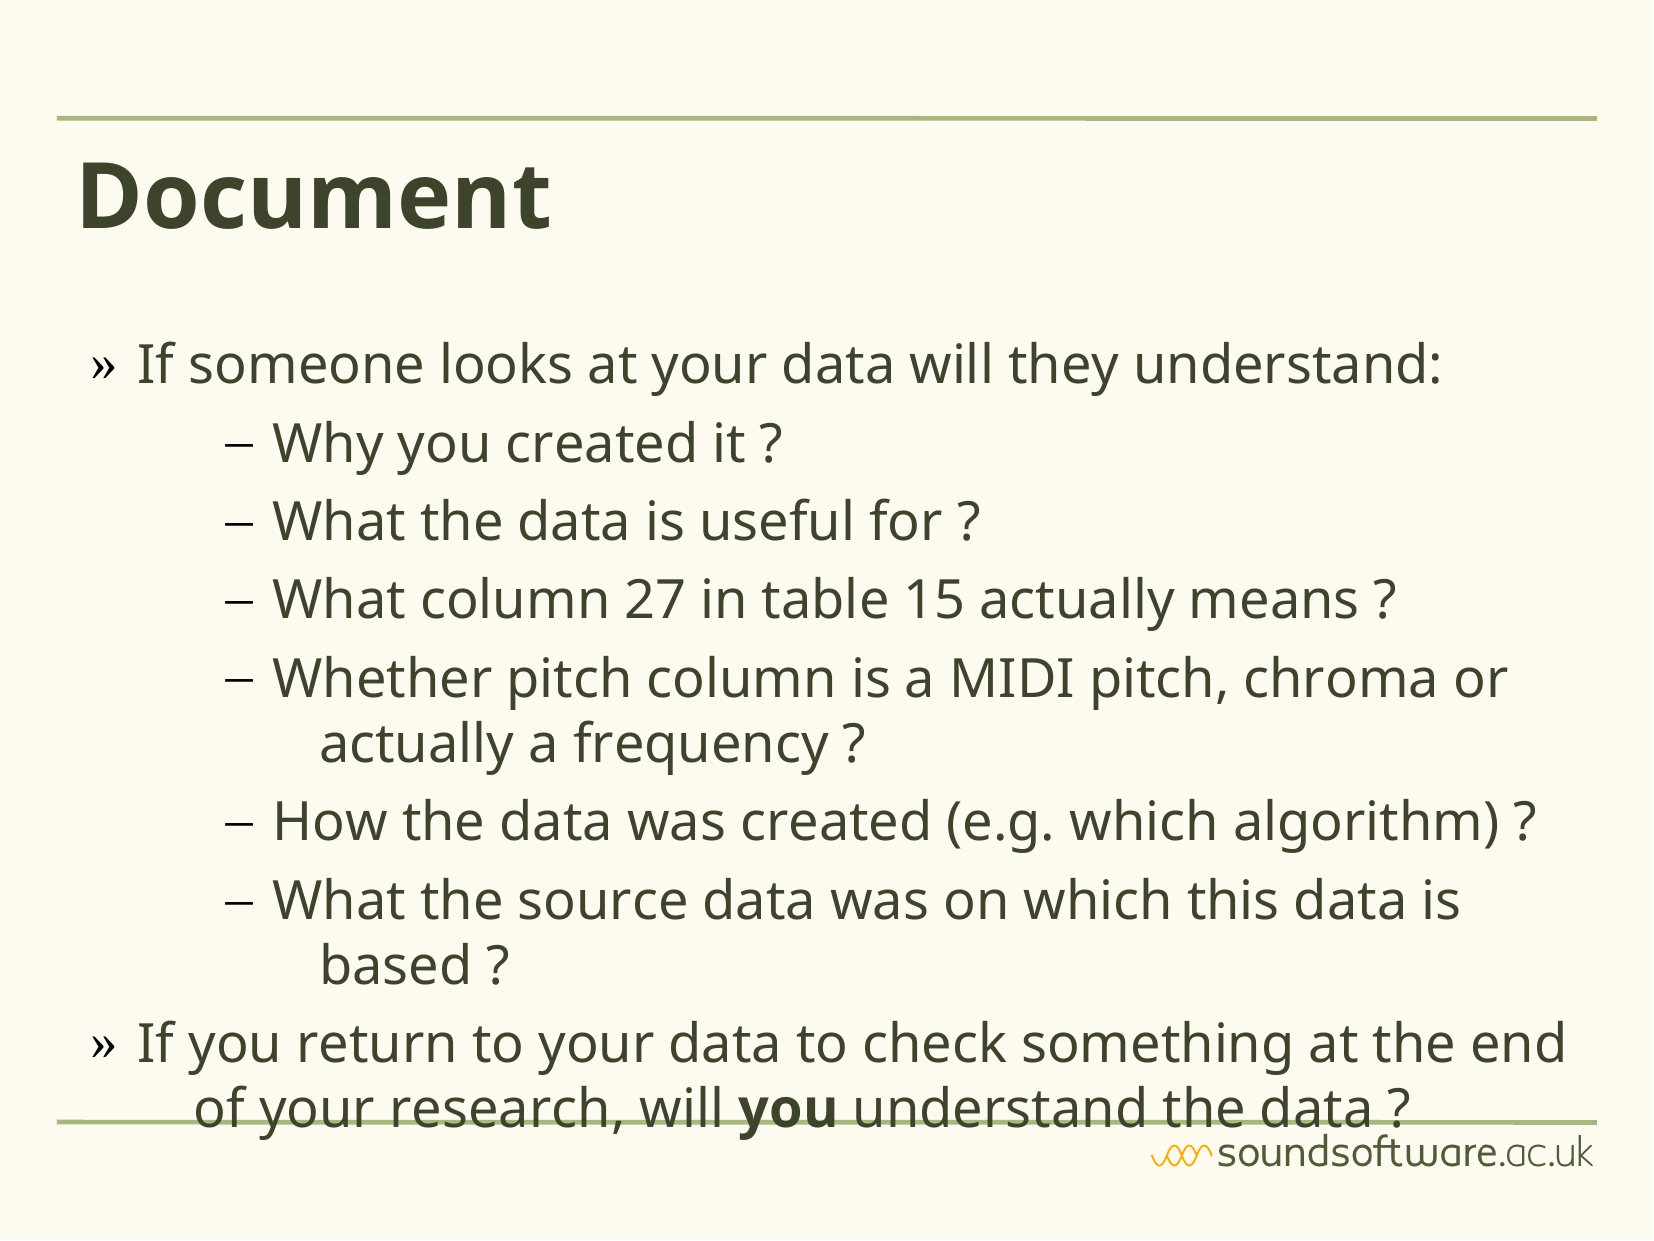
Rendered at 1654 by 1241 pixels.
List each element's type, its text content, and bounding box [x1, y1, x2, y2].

picture [1151, 1140, 1593, 1167]
title Document [59, 109, 1594, 274]
list If someone looks at your data will they understand: Why you created it ? What the data is useful for ? What column 27 in table 15 actually means ? Whether pitch column is a MIDI pitch, chroma or actually a frequency ? How the data was created (e.g. which algorithm) ? What the source data was on which this data is based ? If you return to your data to check something at the end of your research, will you understand the data ? [59, 321, 1594, 1140]
